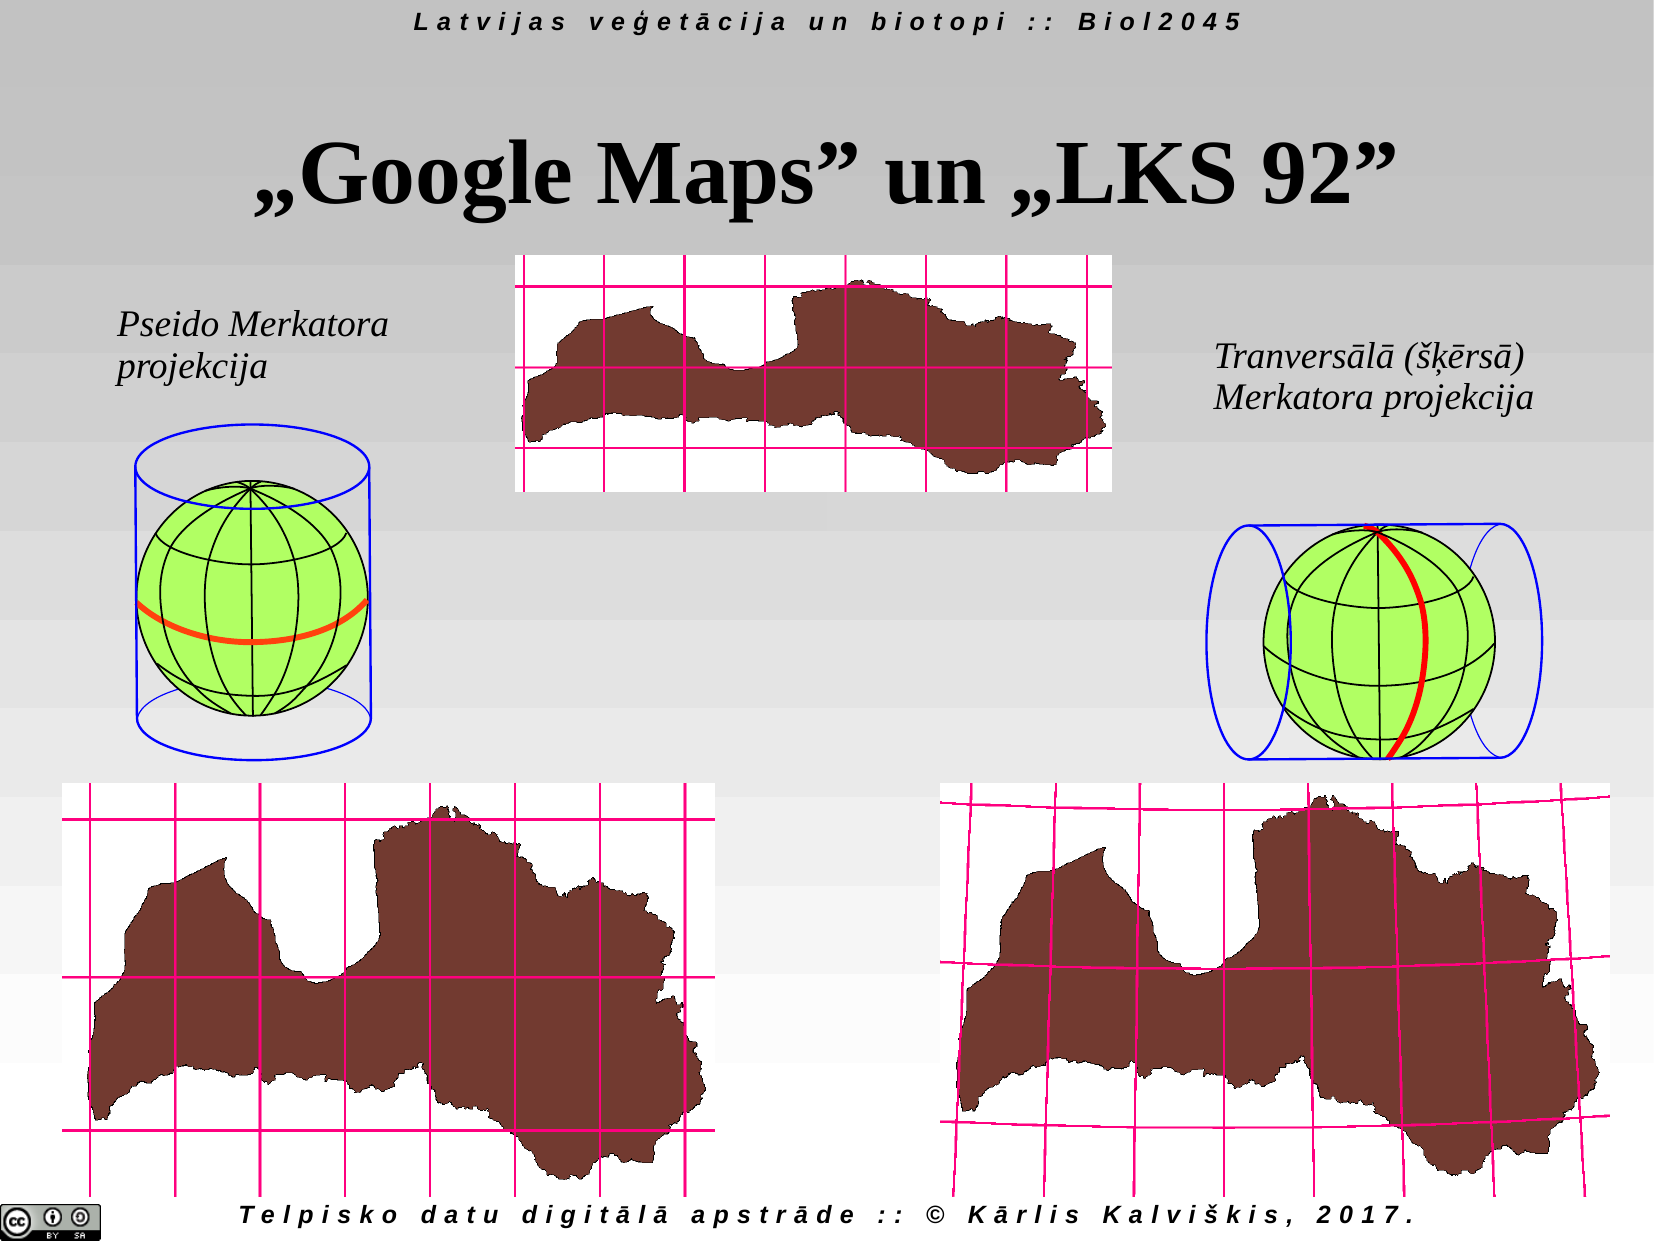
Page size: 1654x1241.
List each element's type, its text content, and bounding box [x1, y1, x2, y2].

text_box Tranversālā (šķērsā) Merkatora projekcija [1180, 295, 1568, 426]
text_box [138, 609, 187, 680]
text_box [1381, 740, 1396, 757]
text_box [293, 503, 368, 617]
text_box [1285, 710, 1354, 757]
text_box [1338, 537, 1377, 607]
text_box [201, 690, 244, 716]
text_box [272, 509, 328, 558]
text_box [279, 668, 346, 713]
text_box [156, 503, 208, 545]
text_box [1263, 578, 1288, 662]
text_box [240, 480, 249, 485]
text_box [1391, 540, 1455, 601]
text_box [1394, 733, 1428, 757]
text_box [1380, 606, 1422, 684]
text_box [1333, 605, 1378, 684]
text_box [313, 605, 368, 681]
text_box [221, 493, 244, 506]
text_box [211, 642, 251, 694]
text_box [1344, 526, 1363, 530]
text_box [1338, 683, 1378, 738]
text_box [1425, 594, 1466, 679]
text_box [1440, 646, 1495, 725]
text_box [237, 493, 249, 507]
text_box [1379, 539, 1417, 607]
text_box [1383, 531, 1496, 663]
text_box [1360, 740, 1379, 757]
text_box [138, 535, 168, 616]
text_box [255, 487, 316, 505]
text_box [258, 481, 283, 485]
text_box [166, 627, 226, 692]
text_box [188, 488, 244, 505]
text_box [1300, 537, 1370, 602]
text_box [211, 510, 250, 563]
text_box [1381, 684, 1418, 738]
text_box [1287, 586, 1296, 605]
text_box [1286, 678, 1314, 724]
text_box [254, 697, 271, 716]
text_box [1291, 593, 1334, 679]
text_box Pseido Merkatora projekcija [59, 295, 447, 394]
text_box [1327, 733, 1369, 757]
picture [0, 0, 1654, 1241]
text_box [1263, 648, 1288, 706]
text_box [253, 561, 297, 639]
text_box [1408, 711, 1473, 756]
text_box [232, 696, 252, 716]
text_box [1292, 668, 1353, 736]
text_box [173, 508, 230, 558]
text_box [252, 493, 265, 507]
text_box [252, 510, 292, 563]
text_box [156, 665, 226, 713]
text_box [1285, 532, 1371, 588]
text_box [206, 562, 251, 639]
title „Google Maps” un „LKS 92” [29, 56, 1625, 289]
text_box [215, 482, 240, 487]
text_box [162, 549, 207, 633]
text_box [254, 642, 292, 695]
text_box [1407, 670, 1462, 736]
text_box [257, 493, 282, 507]
text_box [296, 550, 339, 634]
text_box [262, 690, 300, 716]
text_box [277, 629, 335, 693]
